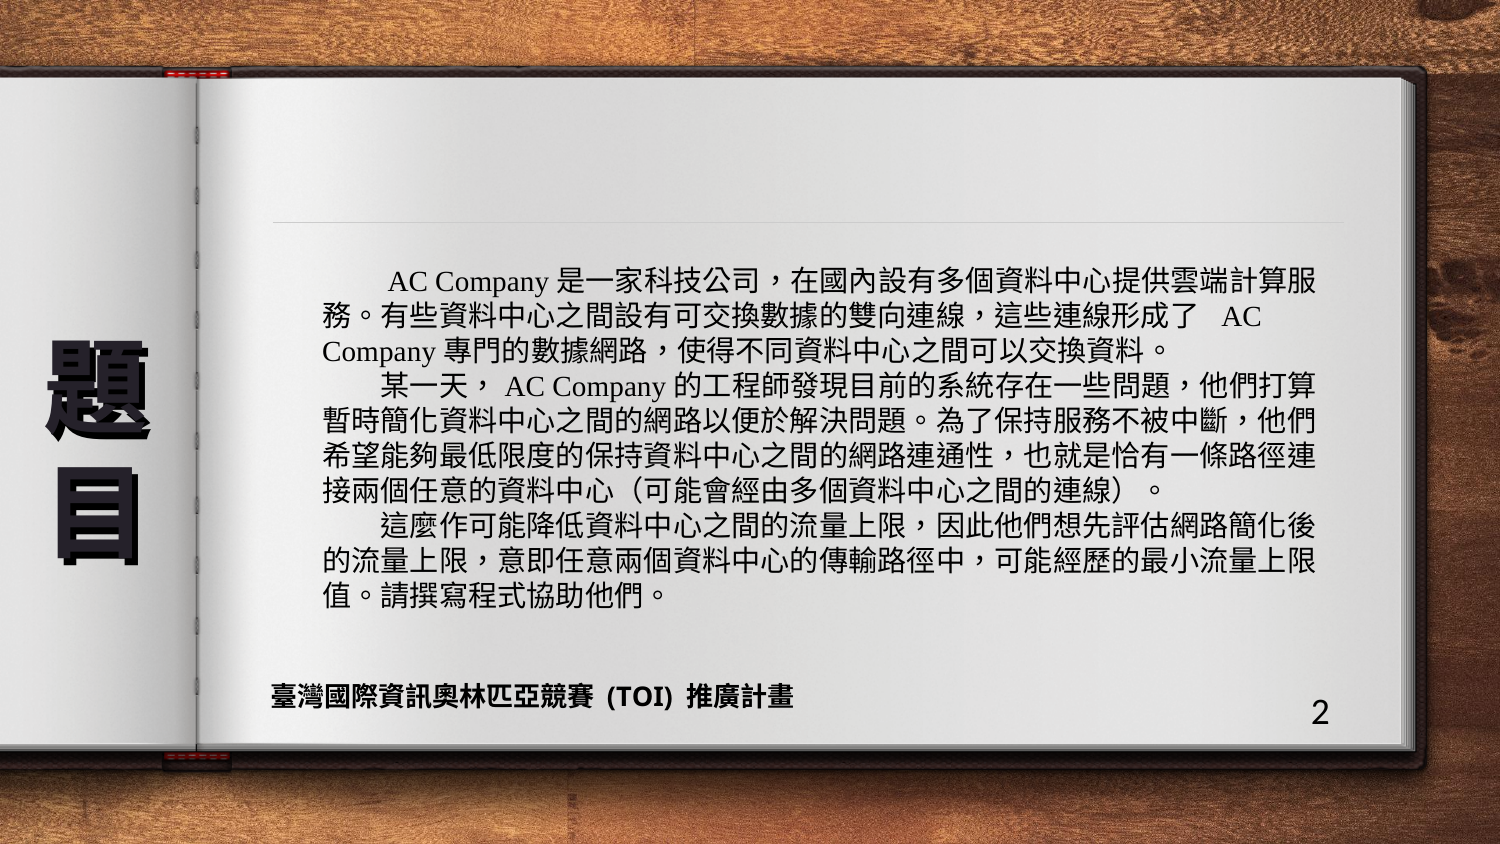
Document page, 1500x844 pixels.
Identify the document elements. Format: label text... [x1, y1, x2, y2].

title 題 目 [28, 306, 210, 552]
text_box AC Company是一家科技公司，在國內設有多個資料中心提供雲端計算服務。有些資料中心之間設有可交換數據的雙向連線，這些連線形成了 AC Company專門的數據網路，使得不同資料中心之間可以交換資料。 某一天，AC Company的工程師發現目前的系統存在一些問題，他們打算暫時簡化資料中心之間的網路以便於解決問題。為了保持服務不被中斷，他們希望能夠最低限度的保持資料中心之間的網路連通性，也就是恰有一條路徑連接兩個任意的資料中心（可能會經由多個資料中心之間的連線）。 這麼作可能降低資料中心之間的流量上限，因此他們想先評估網路簡化後 的流量上限，意即任意兩個資料中心的傳輸路徑中，可能經歷的最小流量上限 值。請撰寫程式協助他們。 [307, 255, 1341, 620]
text_box [1295, 672, 1386, 737]
